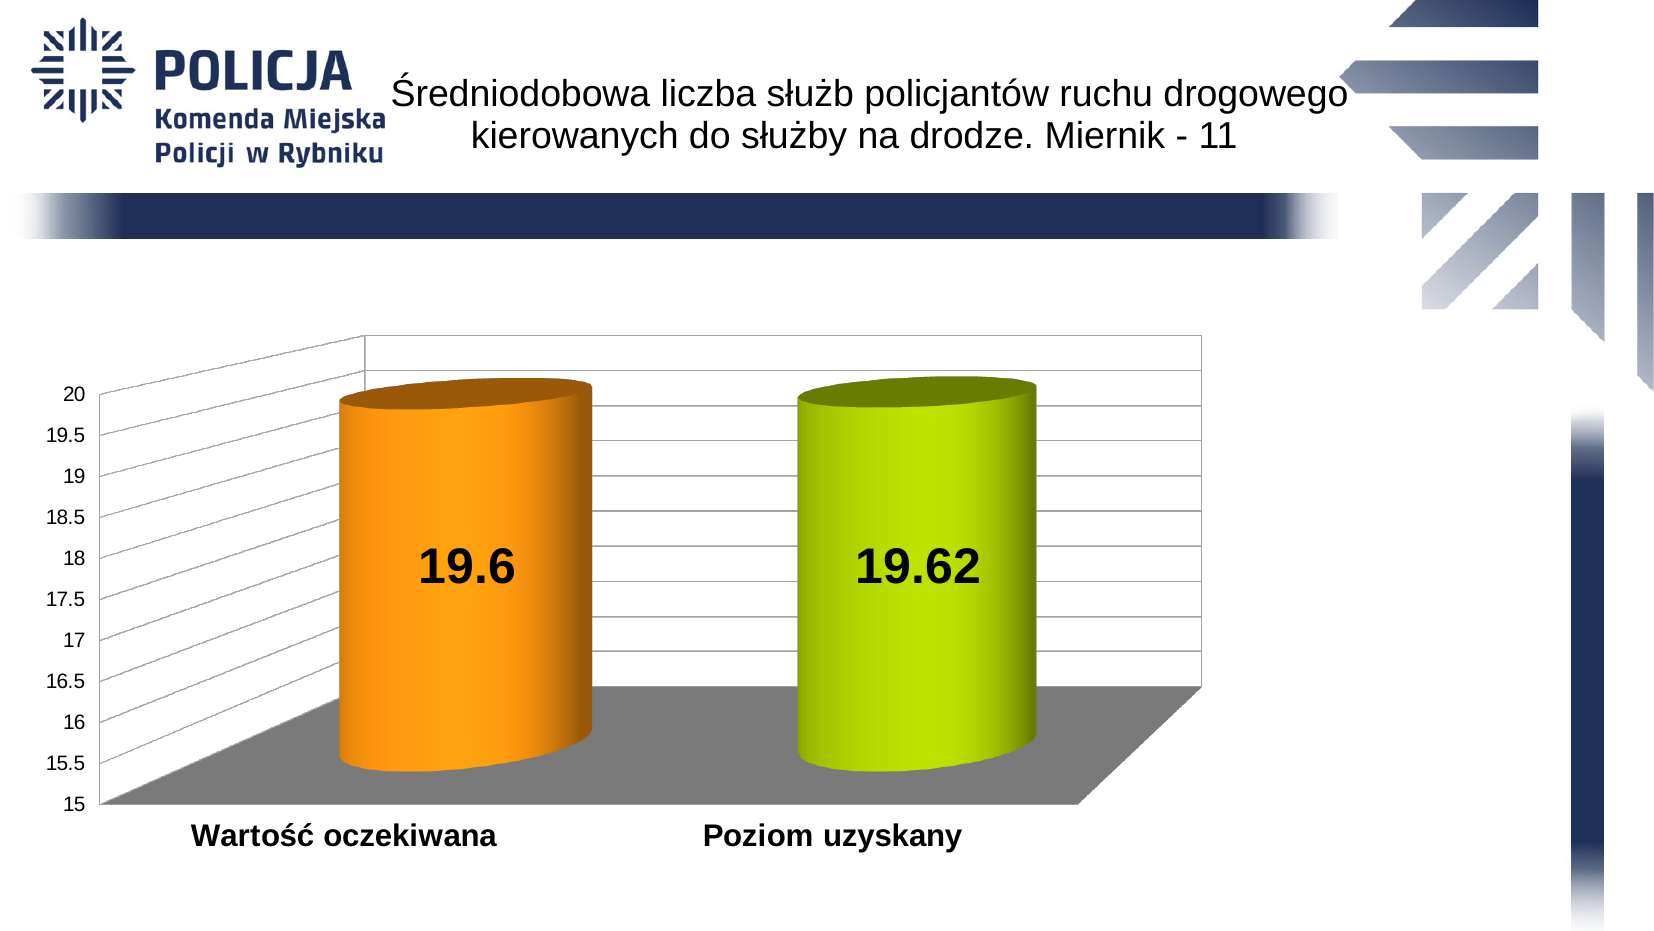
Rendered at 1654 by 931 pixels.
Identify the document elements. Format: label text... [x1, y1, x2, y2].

title Średniodobowa liczba służb policjantów ruchu drogowego kierowanych do służby na drodze. Miernik - 11 [82, 37, 1571, 193]
chart [0, 316, 1489, 857]
picture [0, 0, 1654, 931]
